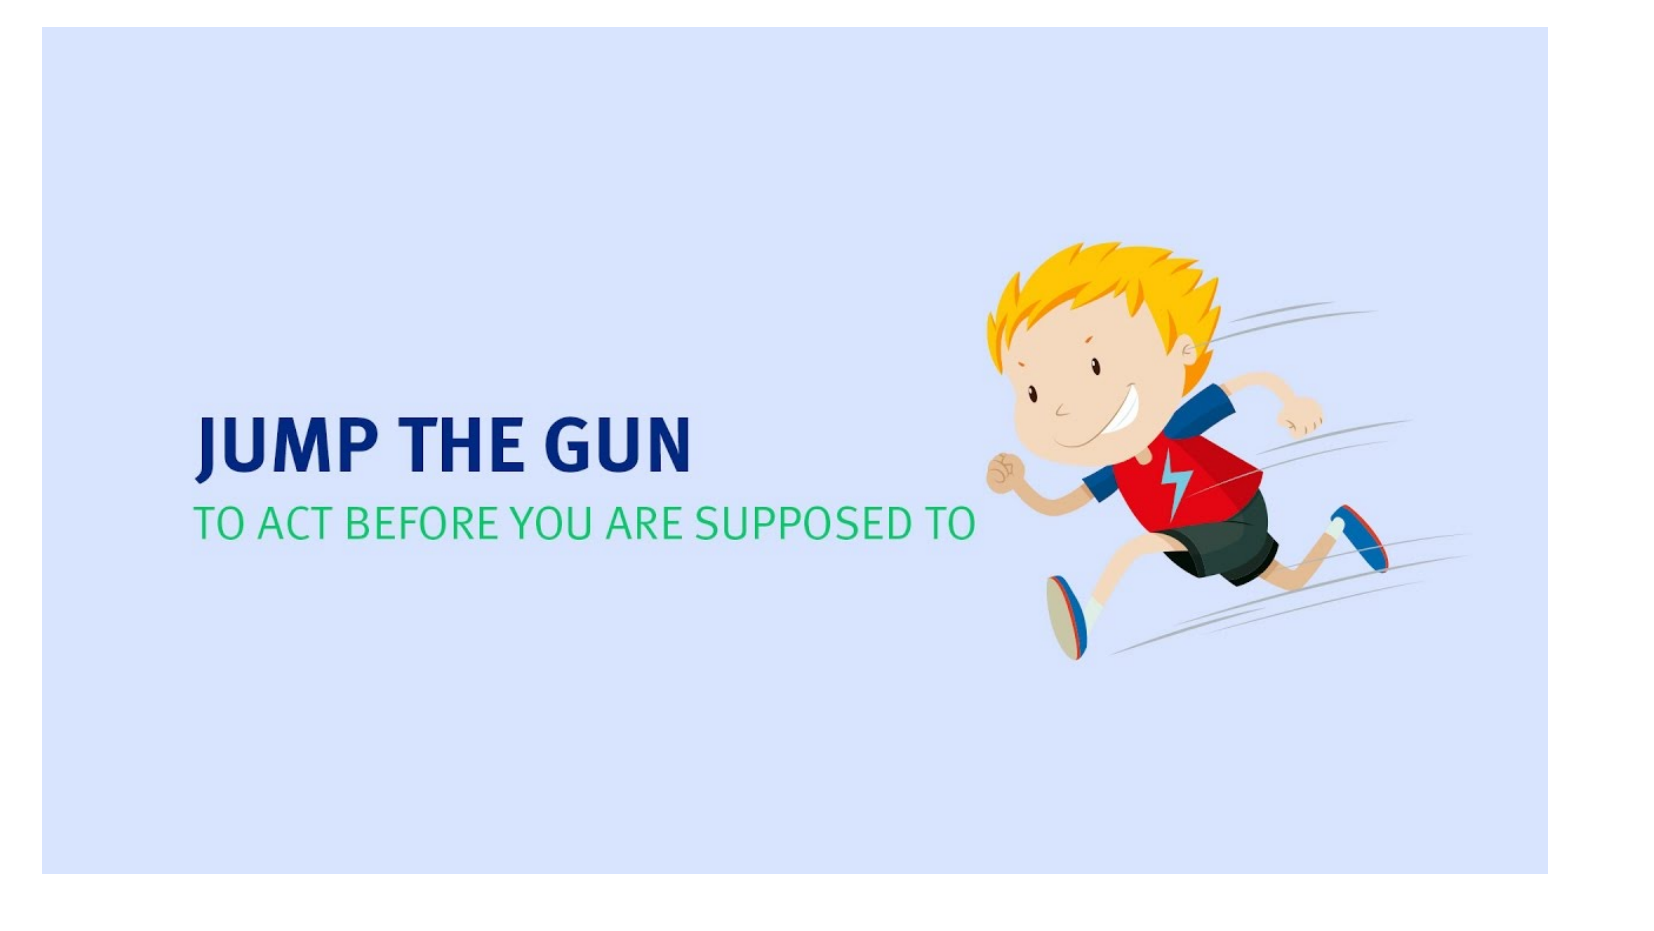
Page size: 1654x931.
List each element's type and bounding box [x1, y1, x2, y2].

picture [42, 27, 1548, 875]
